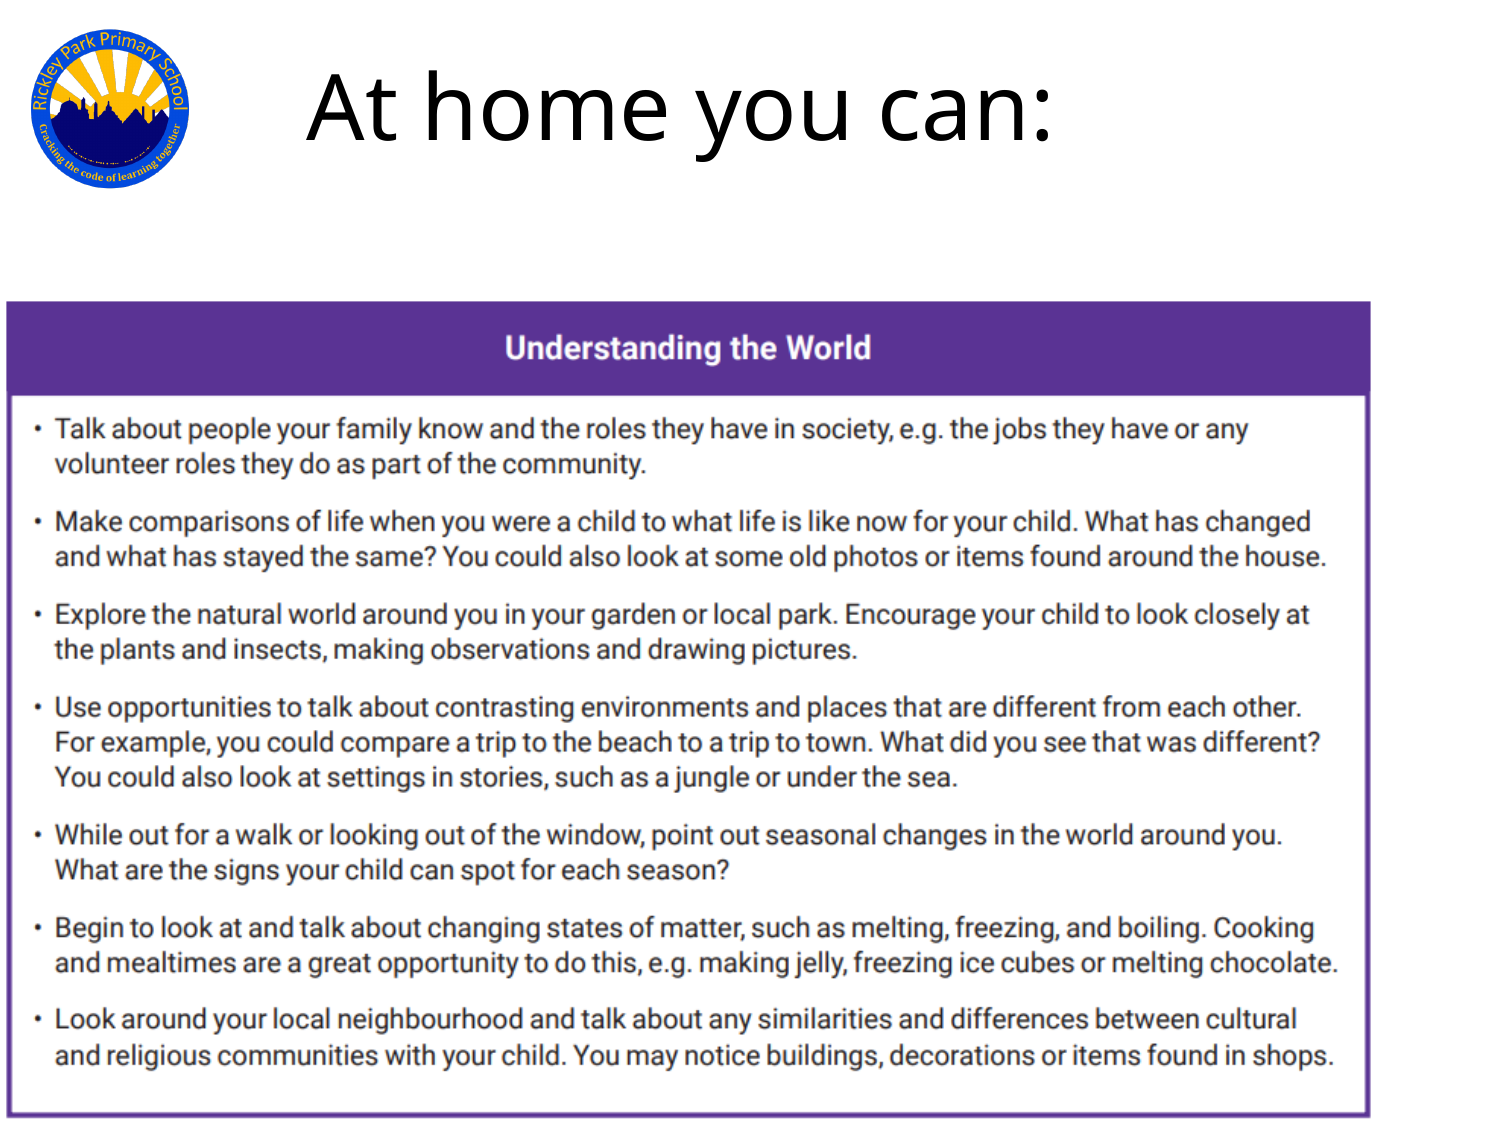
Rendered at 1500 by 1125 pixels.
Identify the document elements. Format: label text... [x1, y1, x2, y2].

picture [0, 294, 1380, 1125]
title At home you can: [190, 38, 1245, 167]
picture [29, 29, 190, 190]
